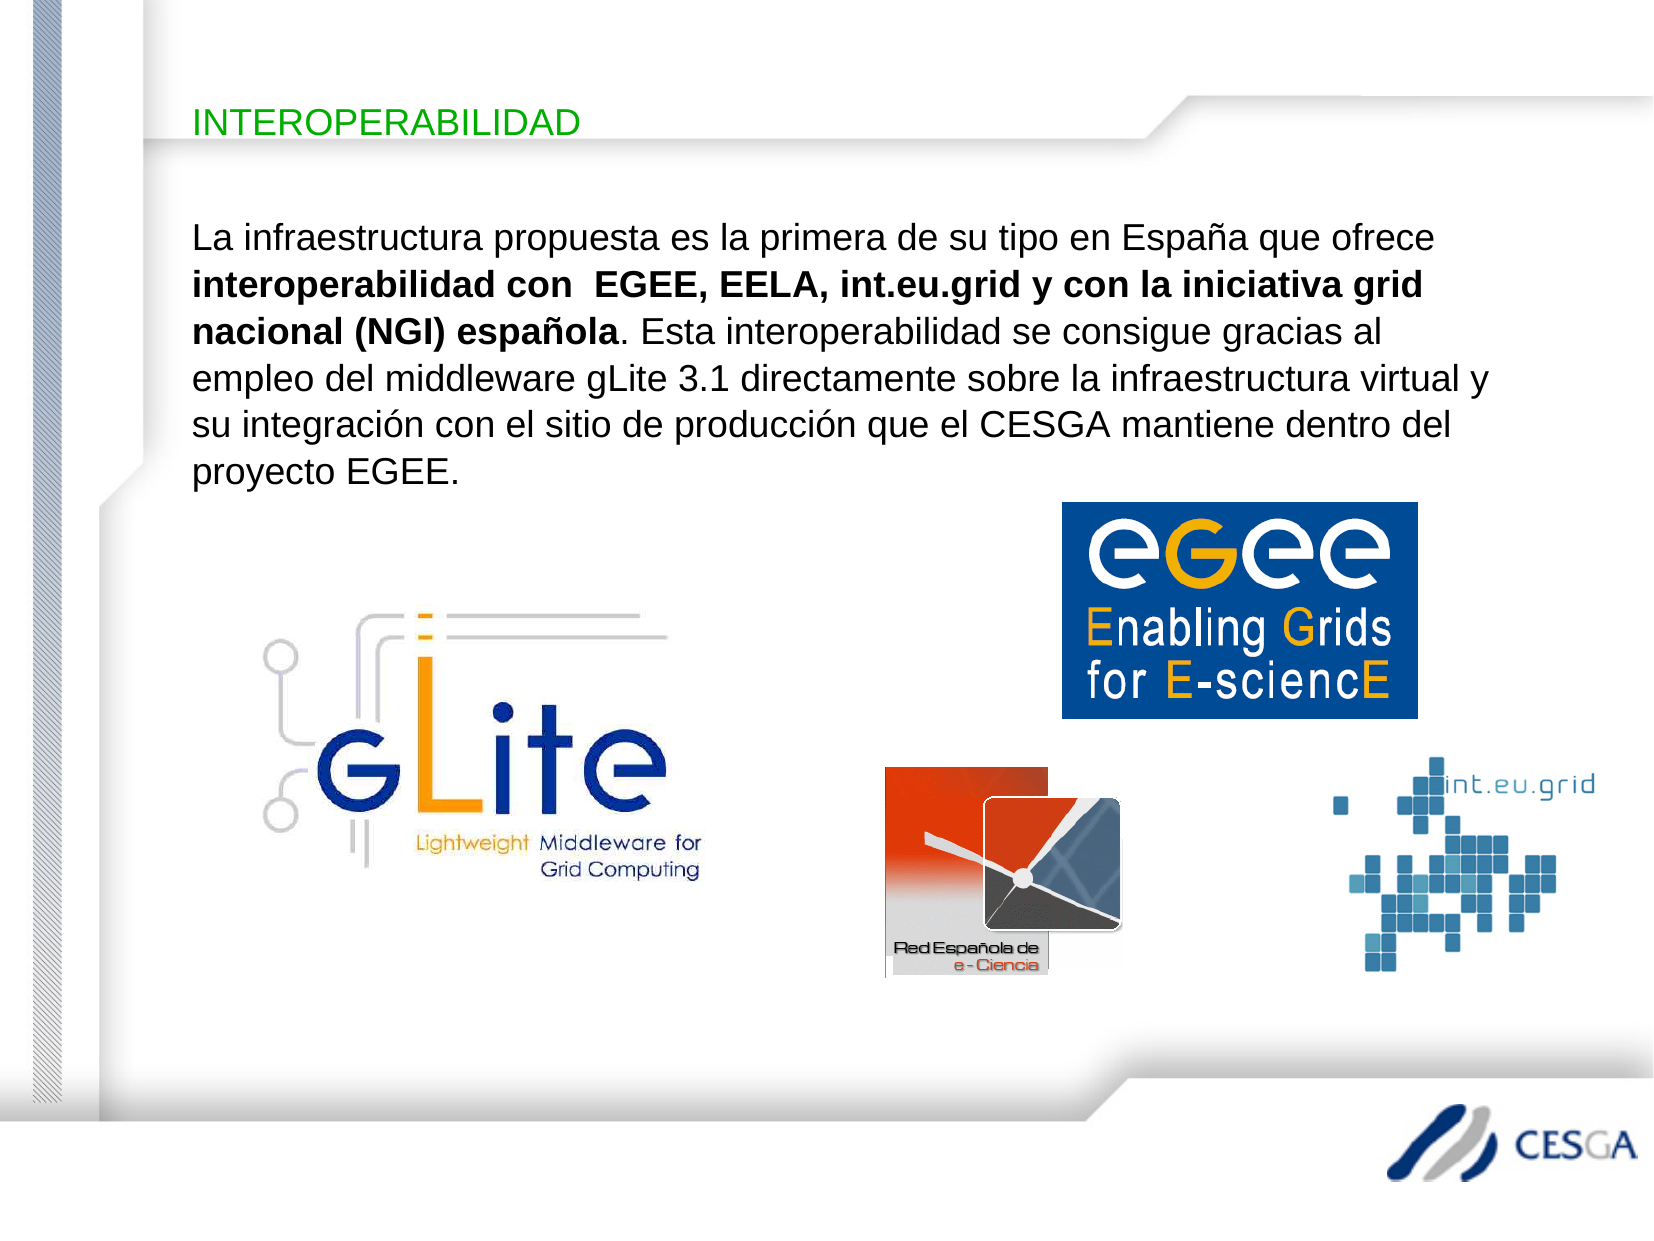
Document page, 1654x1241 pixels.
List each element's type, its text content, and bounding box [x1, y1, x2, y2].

text_box La infraestructura propuesta es la primera de su tipo en España que ofrece interoperabilidad con EGEE, EELA, int.eu.grid y con la iniciativa grid nacional (NGI) española. Esta interoperabilidad se consigue gracias al empleo del middleware gLite 3.1 directamente sobre la infraestructura virtual y su integración con el sitio de producción que el CESGA mantiene dentro del proyecto EGEE. [177, 204, 1506, 502]
picture [0, 0, 1654, 1241]
text_box INTEROPERABILIDAD [177, 88, 739, 150]
